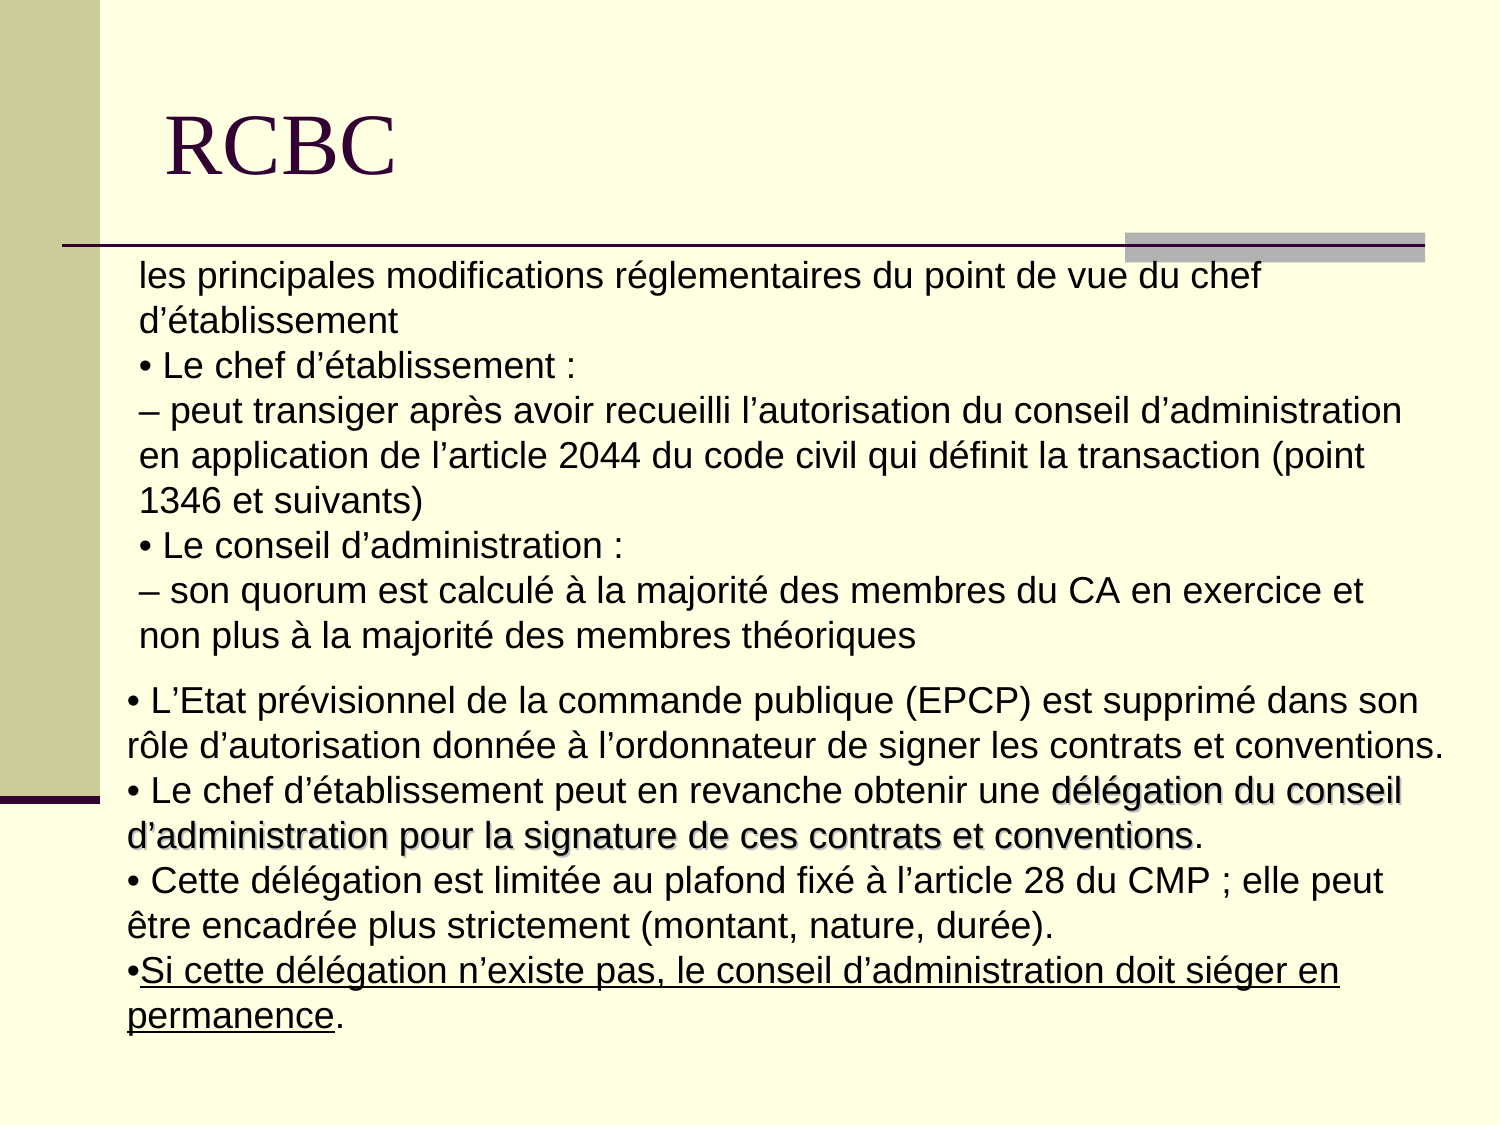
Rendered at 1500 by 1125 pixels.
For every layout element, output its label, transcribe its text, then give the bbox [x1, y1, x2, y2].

text_box • L’Etat prévisionnel de la commande publique (EPCP) est supprimé dans son rôle d’autorisation donnée à l’ordonnateur de signer les contrats et conventions. • Le chef d’établissement peut en revanche obtenir une délégation du conseil d’administration pour la signature de ces contrats et conventions. • Cette délégation est limitée au plafond fixé à l’article 28 du CMP ; elle peut être encadrée plus strictement (montant, nature, durée). •Si cette délégation n’existe pas, le conseil d’administration doit siéger en permanence. [112, 668, 1471, 1045]
text_box les principales modifications réglementaires du point de vue du chef d’établissement • Le chef d’établissement : – peut transiger après avoir recueilli l’autorisation du conseil d’administration en application de l’article 2044 du code civil qui définit la transaction (point 1346 et suivants) • Le conseil d’administration : – son quorum est calculé à la majorité des membres du CA en exercice et non plus à la majorité des membres théoriques [123, 243, 1447, 668]
title RCBC [150, 45, 1426, 234]
